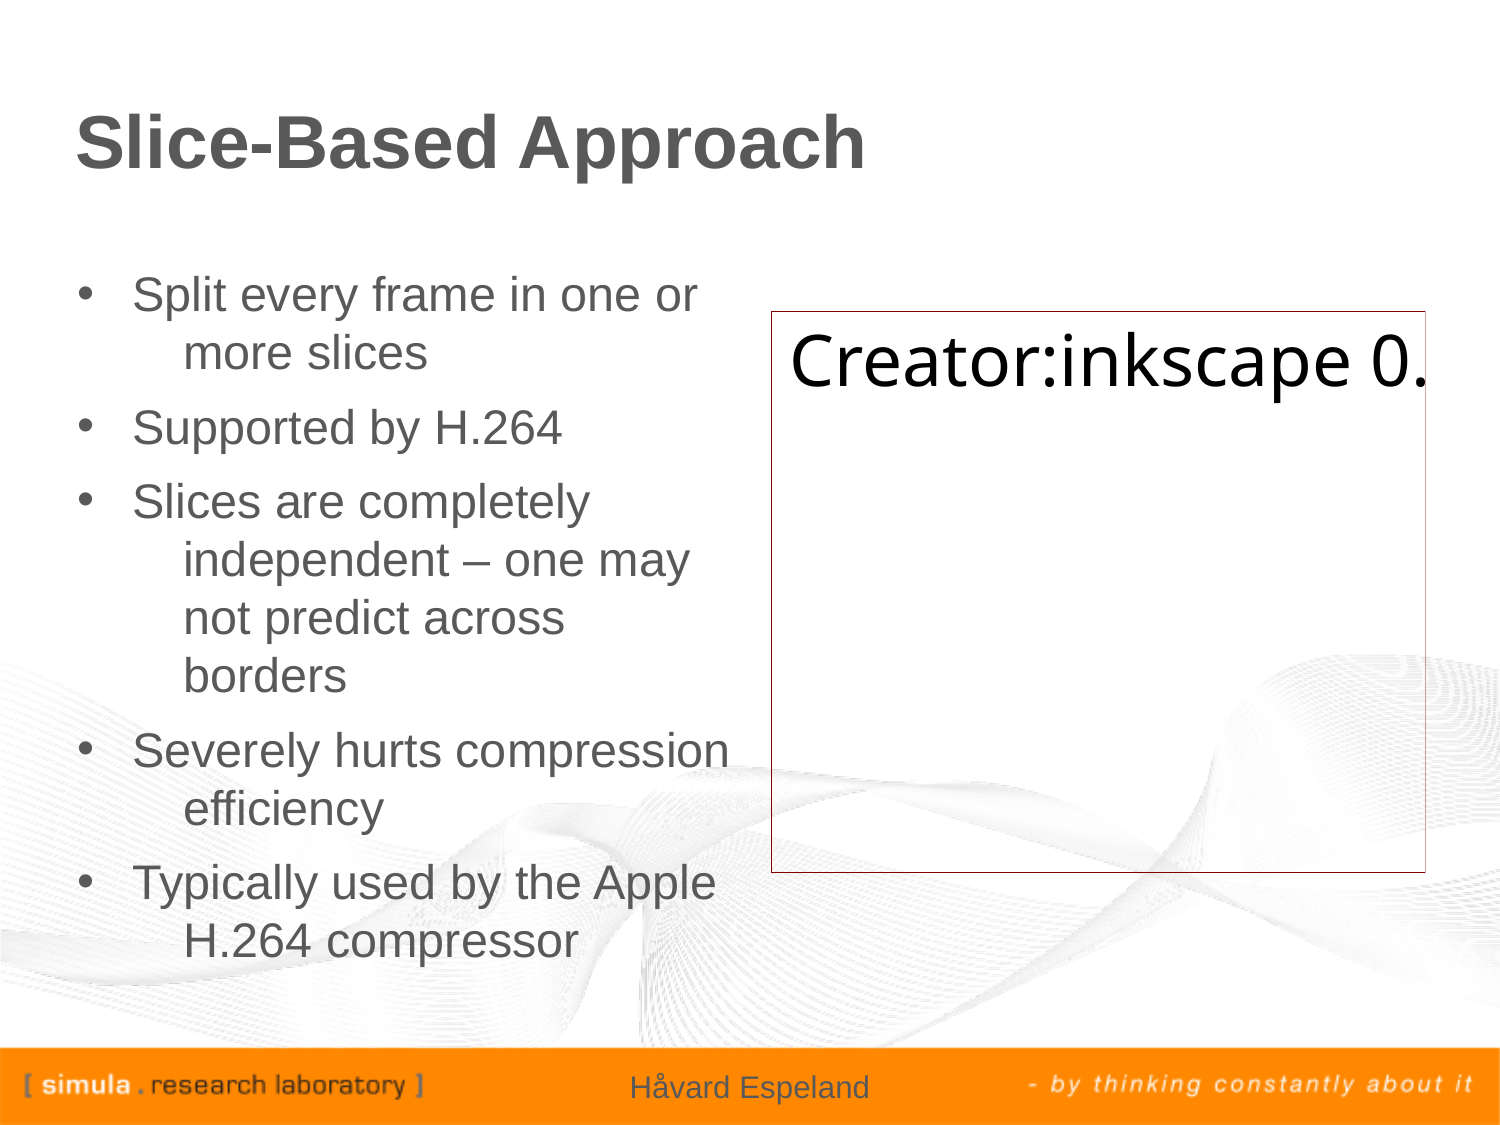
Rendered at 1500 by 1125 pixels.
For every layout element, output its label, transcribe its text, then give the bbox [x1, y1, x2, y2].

picture [0, 306, 1500, 1125]
list Split every frame in one or more slices Supported by H.264 Slices are completely independent – one may not predict across borders Severely hurts compression efficiency Typically used by the Apple H.264 compressor [75, 263, 734, 1013]
title Slice-Based Approach [75, 44, 1425, 233]
